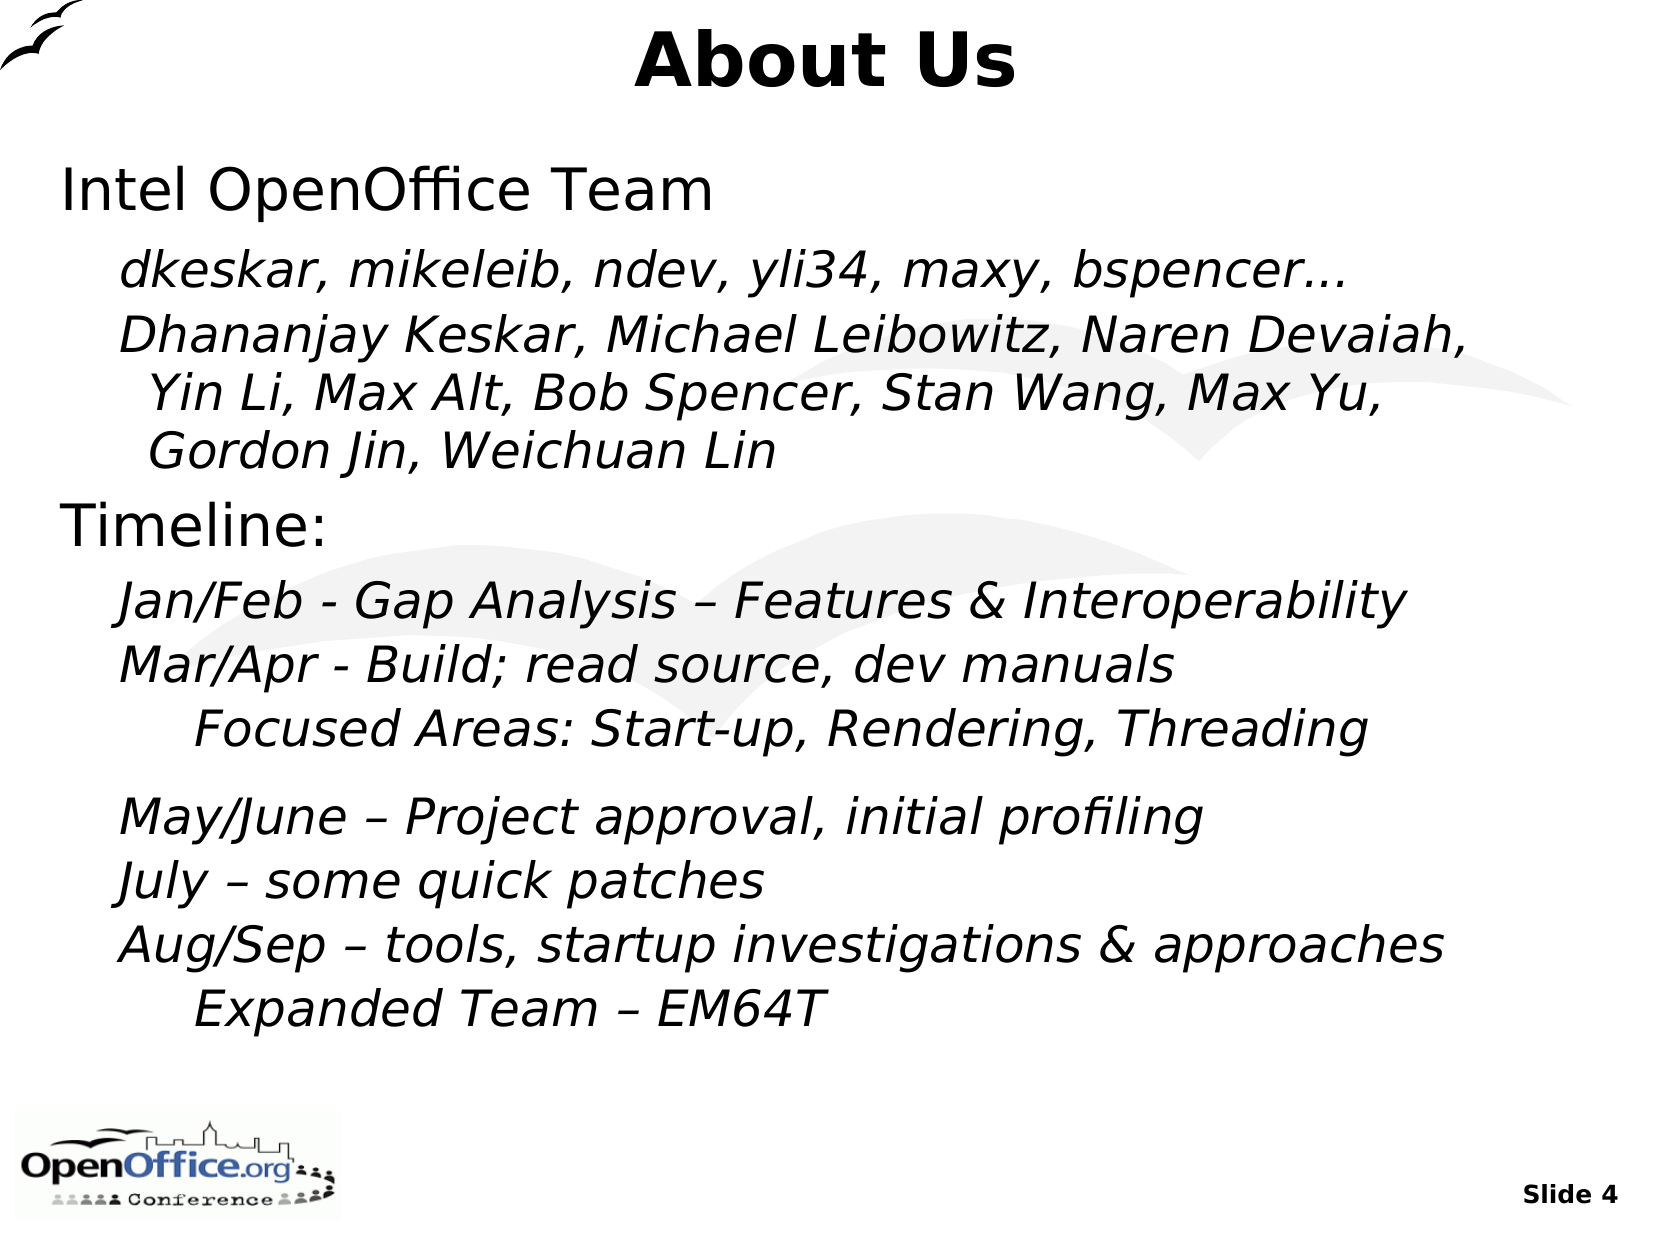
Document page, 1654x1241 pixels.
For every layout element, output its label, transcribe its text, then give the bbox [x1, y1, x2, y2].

title About Us [0, 0, 1654, 121]
picture [15, 1112, 341, 1220]
list Intel OpenOffice Team dkeskar, mikeleib, ndev, yli34, maxy, bspencer... Dhananjay Keskar, Michael Leibowitz, Naren Devaiah, Yin Li, Max Alt, Bob Spencer, Stan Wang, Max Yu, Gordon Jin, Weichuan Lin Timeline: Jan/Feb - Gap Analysis – Features & Interoperability Mar/Apr - Build; read source, dev manuals Focused Areas: Start-up, Rendering, Threading May/June – Project approval, initial profiling July – some quick patches Aug/Sep – tools, startup investigations & approaches Expanded Team – EM64T [60, 155, 1563, 1085]
